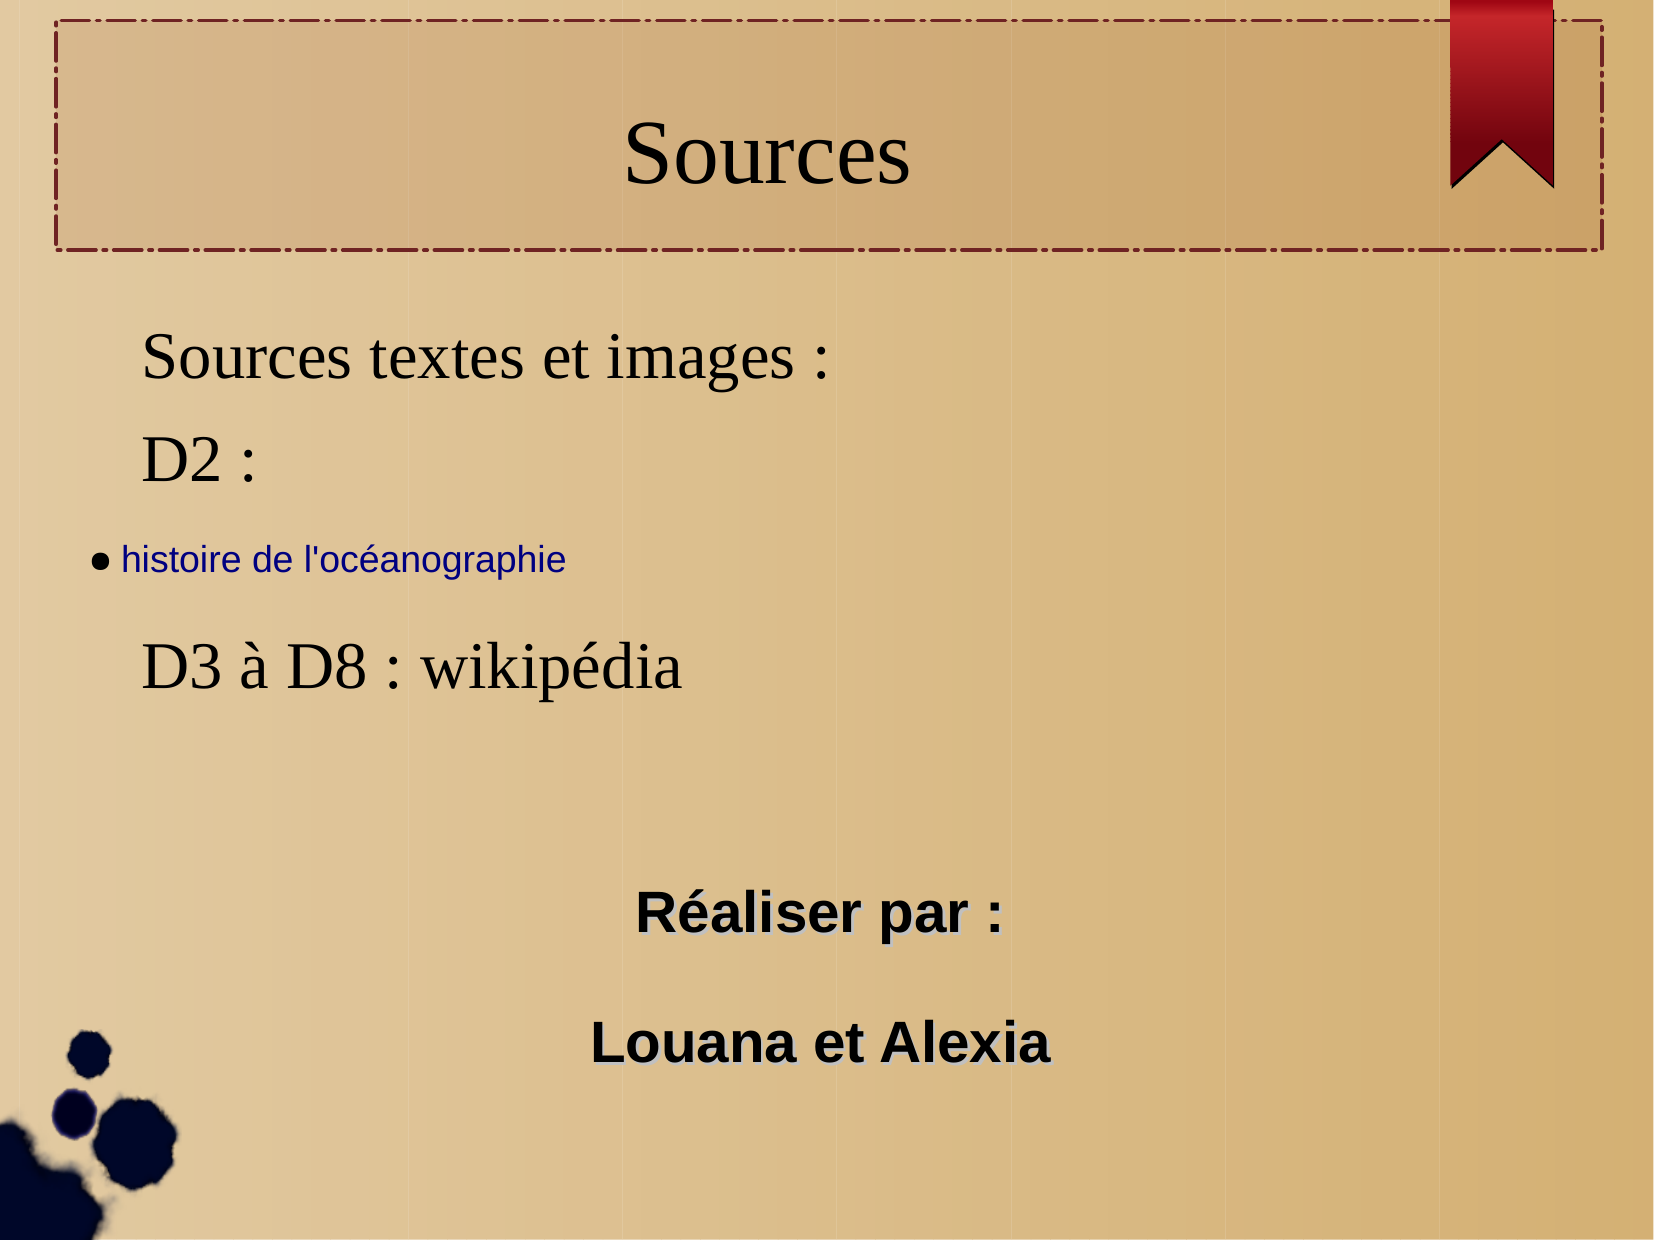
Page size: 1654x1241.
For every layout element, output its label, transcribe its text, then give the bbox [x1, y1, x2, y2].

text_box histoire de l'océanographie [106, 531, 644, 603]
title Sources [82, 49, 1453, 257]
text_box Réaliser par : Louana et Alexia [224, 872, 1418, 1087]
list Sources textes et images : D2 : D3 à D8 : wikipédia [70, 318, 1371, 1138]
